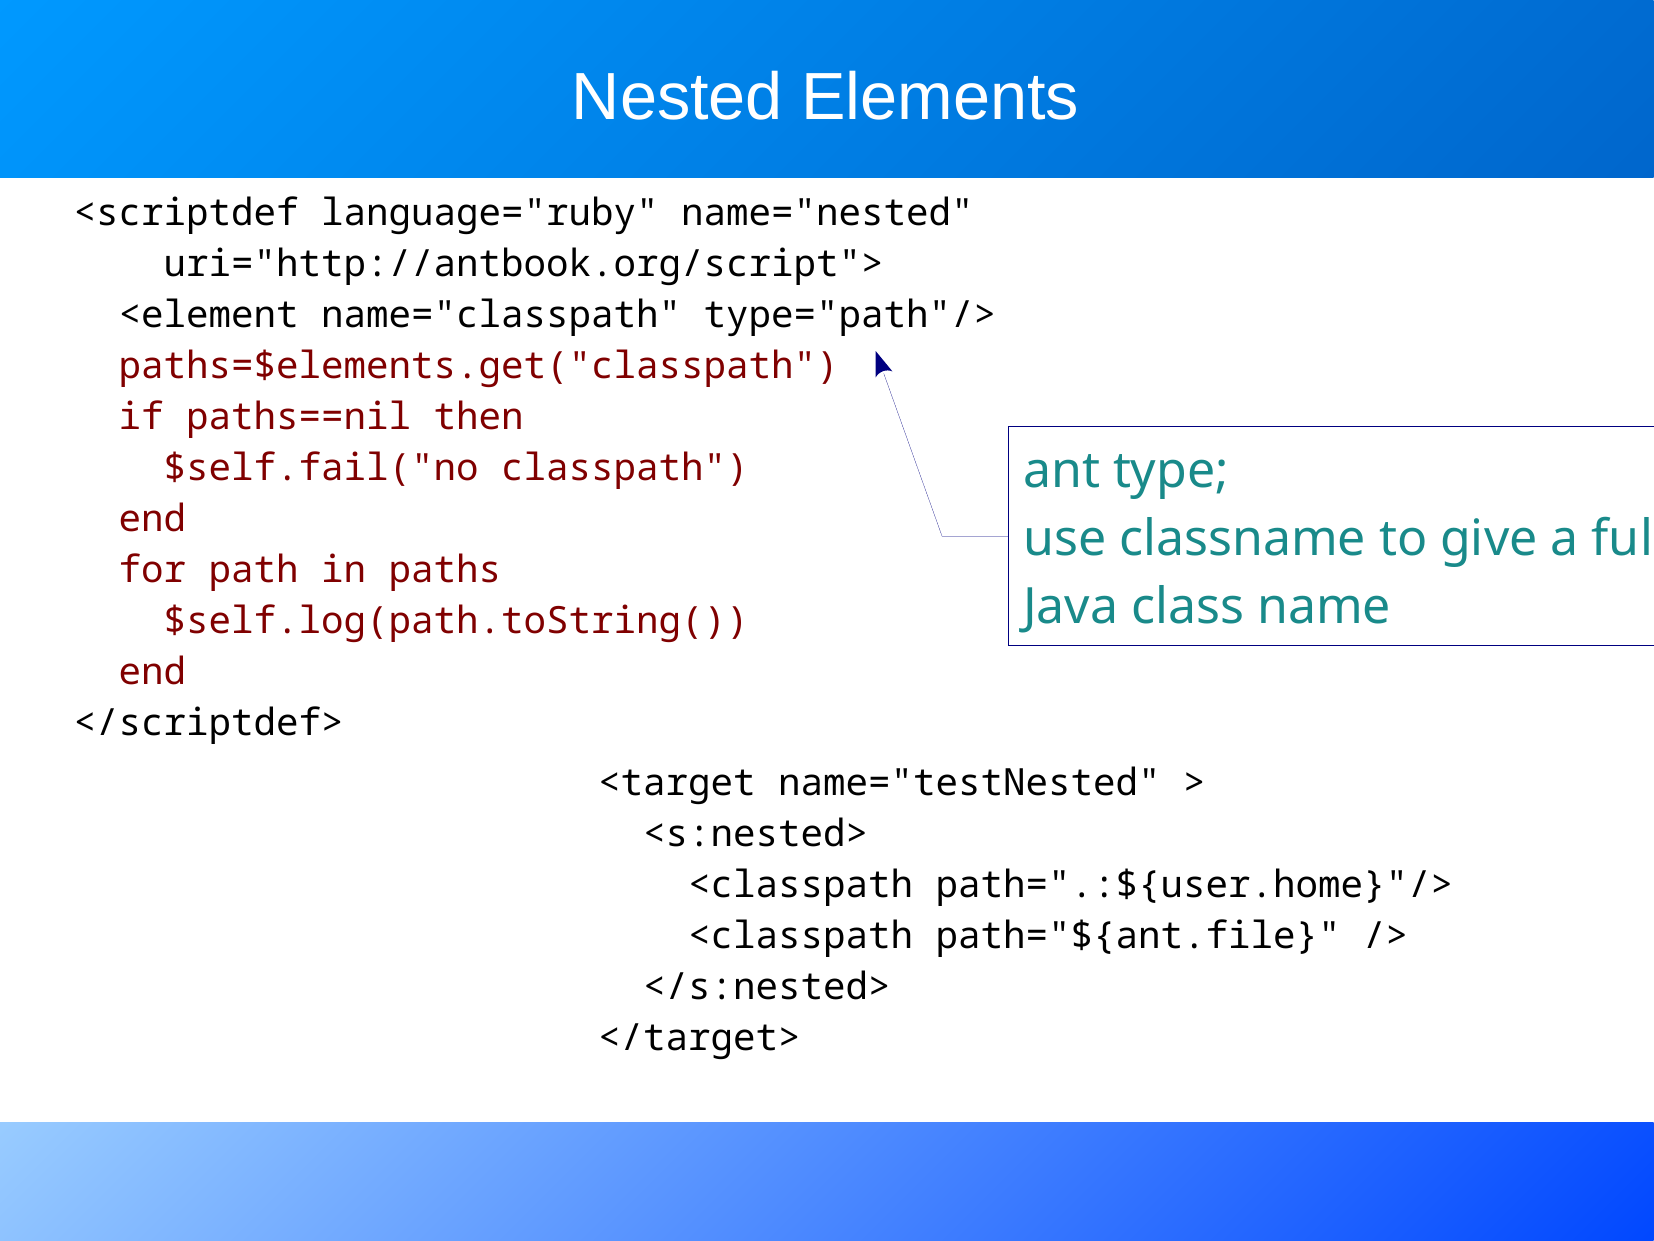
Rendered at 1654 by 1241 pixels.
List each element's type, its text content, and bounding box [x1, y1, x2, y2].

text_box ant type; use classname to give a full Java class name [1008, 426, 1654, 646]
title Nested Elements [162, 59, 1489, 148]
text_box <scriptdef language="ruby" name="nested" uri="http://antbook.org/script"> <element name="classpath" type="path"/> paths=$elements.get("classpath") if paths==nil then $self.fail("no classpath") end for path in paths $self.log(path.toString()) end </scriptdef> [58, 224, 1506, 708]
text_box <target name="testNested" > <s:nested> <classpath path=".:${user.home}"/> <classpath path="${ant.file}" /> </s:nested> </target> [583, 746, 1631, 1071]
